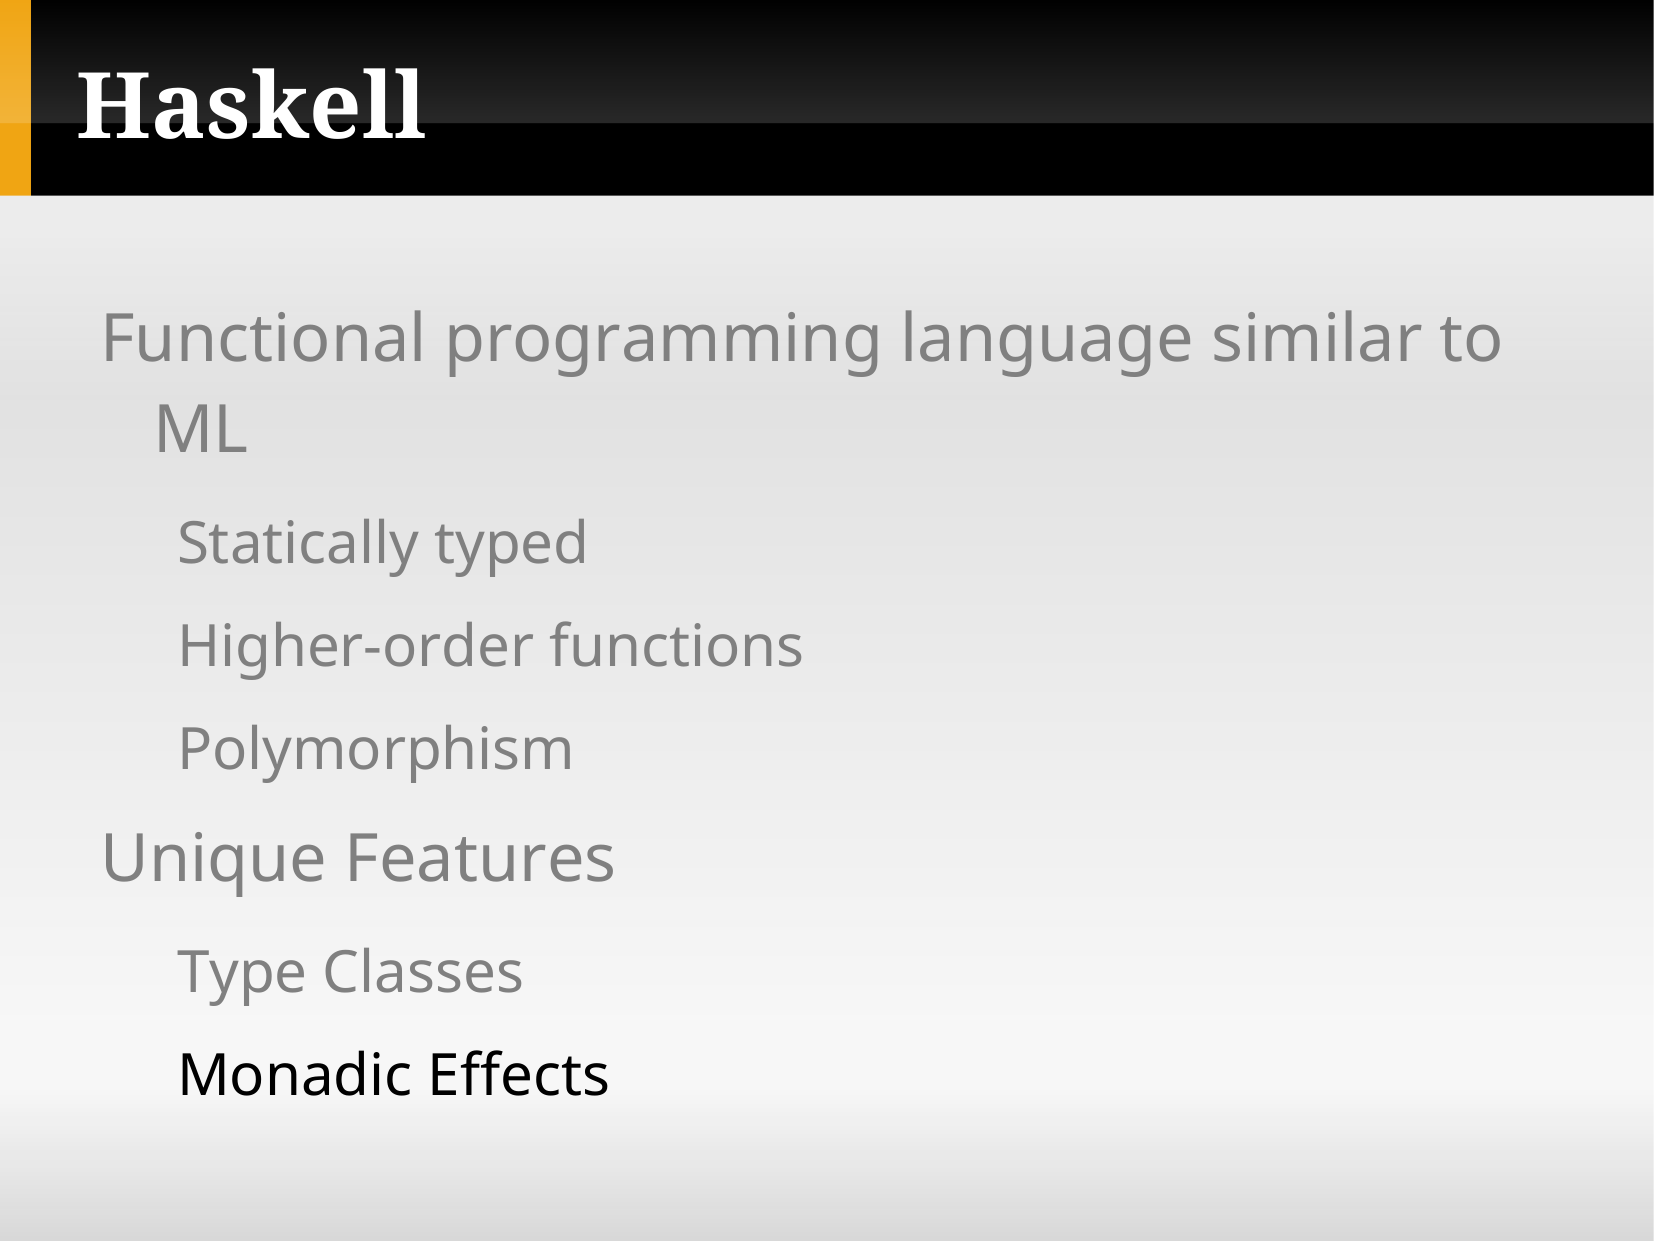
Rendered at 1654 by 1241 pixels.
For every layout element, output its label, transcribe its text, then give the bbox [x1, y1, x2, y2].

title Haskell [76, 0, 1565, 208]
list Functional programming language similar to ML Statically typed Higher-order functions Polymorphism Unique Features Type Classes Monadic Effects [82, 290, 1571, 1094]
picture [0, 0, 1654, 1241]
